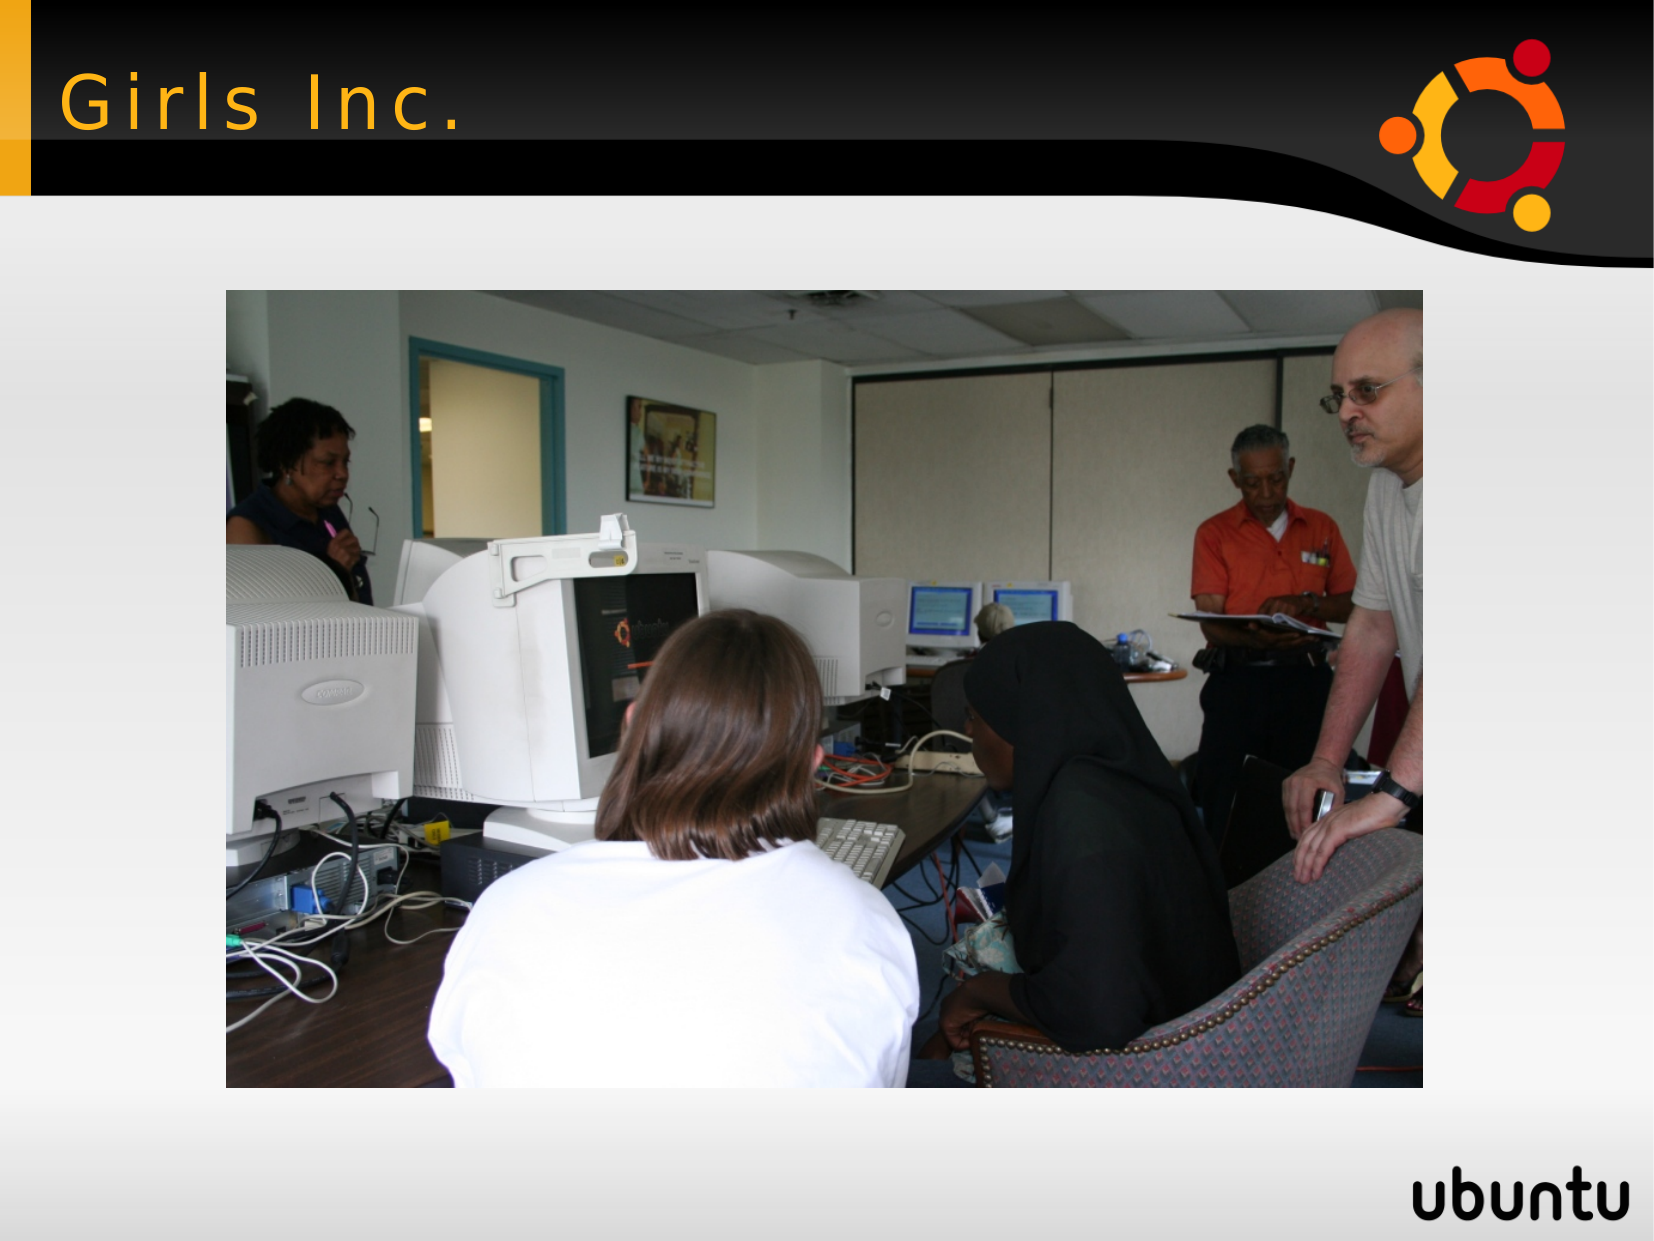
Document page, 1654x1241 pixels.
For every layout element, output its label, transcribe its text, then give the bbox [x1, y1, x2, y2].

picture [0, 0, 1654, 1241]
title Girls Inc. [59, 36, 1270, 171]
